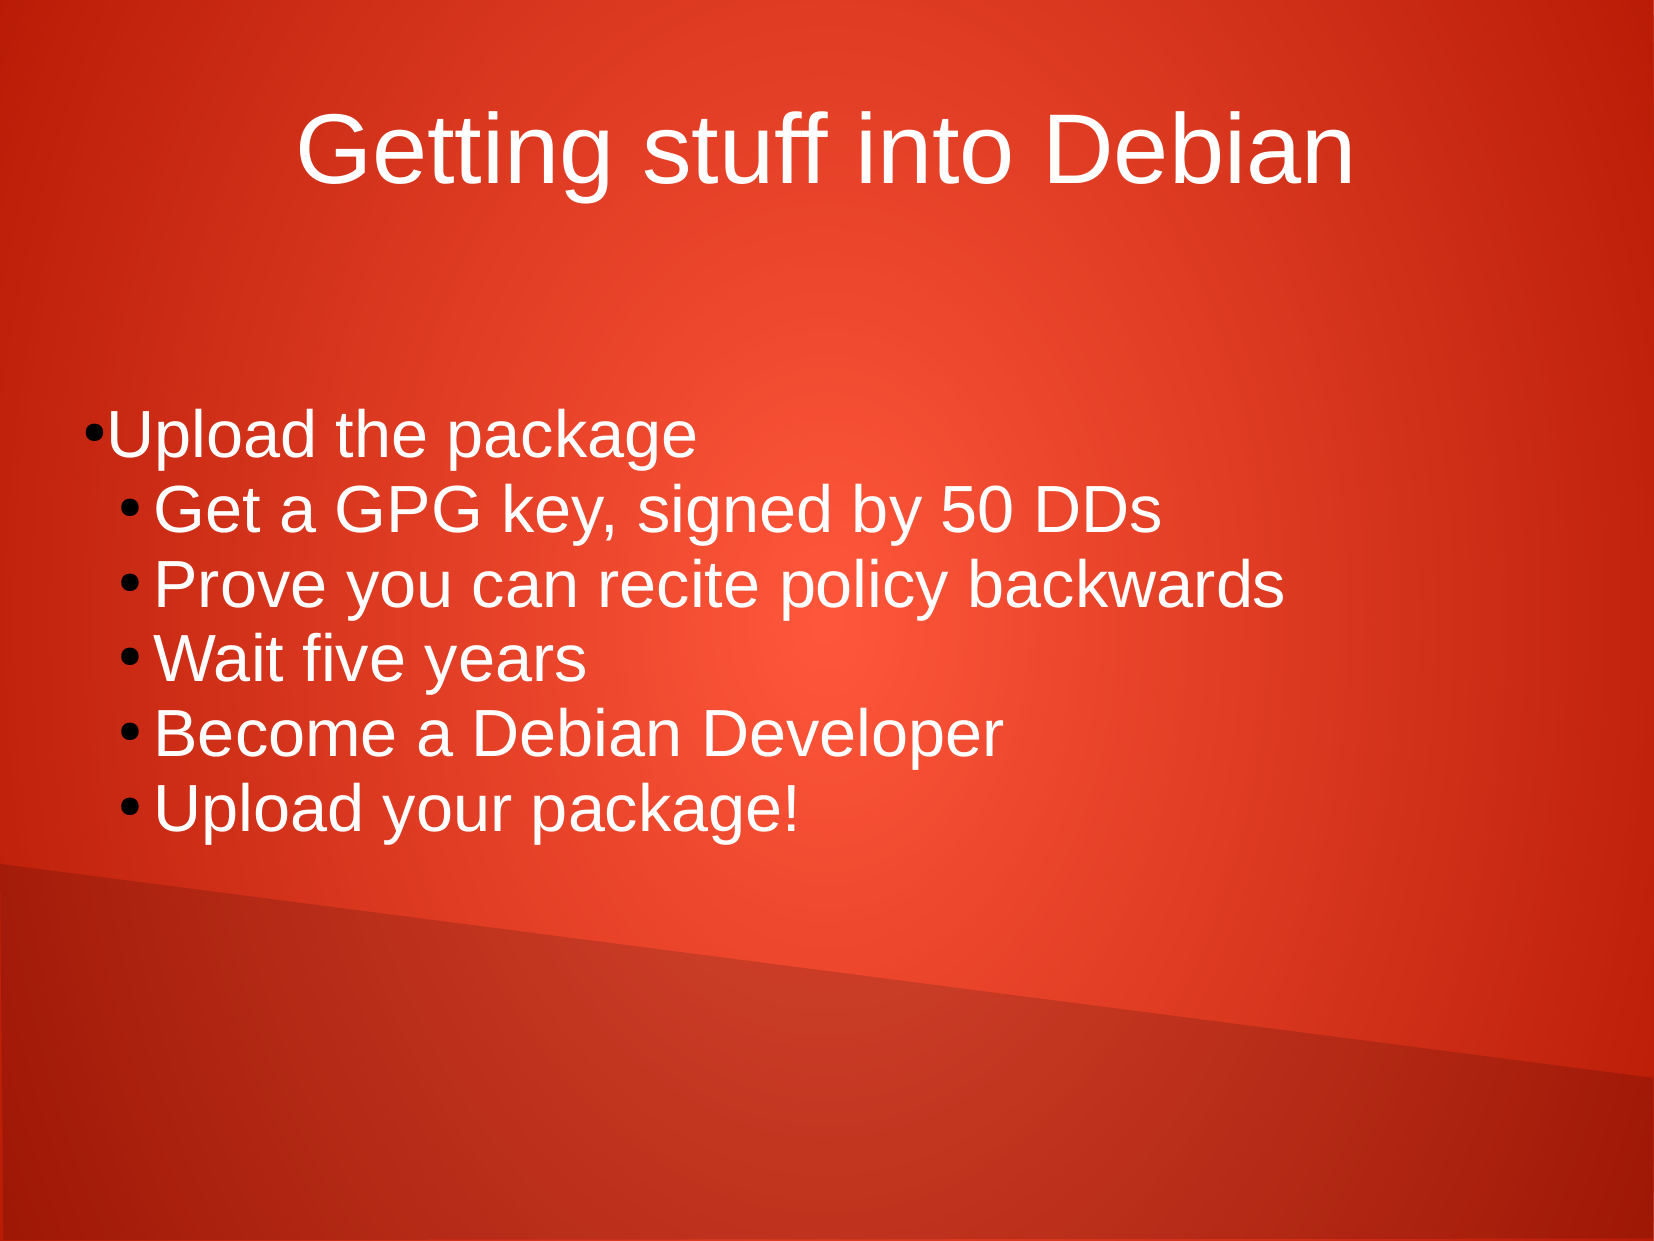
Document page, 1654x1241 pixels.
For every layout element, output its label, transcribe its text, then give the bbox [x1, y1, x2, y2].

title Getting stuff into Debian [82, 47, 1571, 252]
subtitle Upload the package Get a GPG key, signed by 50 DDs Prove you can recite policy backwards Wait five years Become a Debian Developer Upload your package! [82, 299, 1571, 1019]
